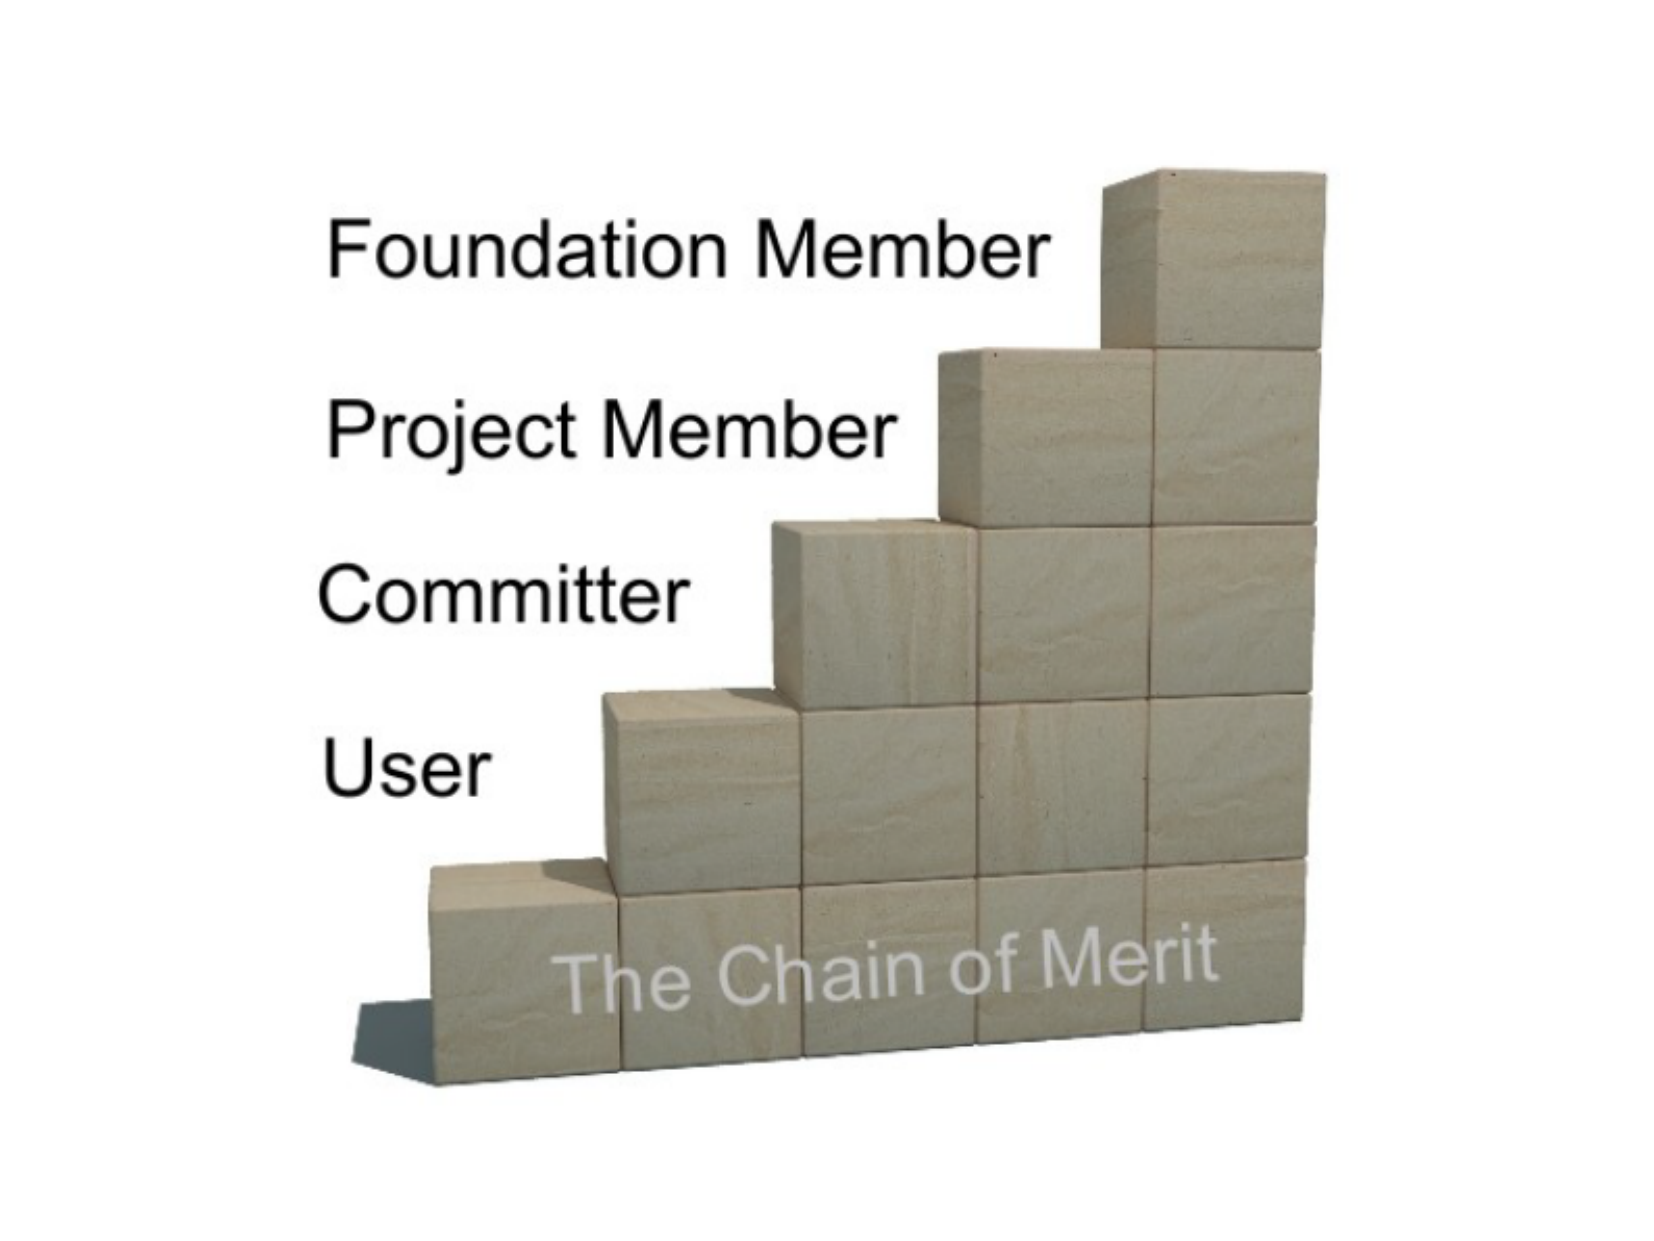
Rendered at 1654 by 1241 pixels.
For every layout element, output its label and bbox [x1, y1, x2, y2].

picture [187, 64, 1478, 1176]
